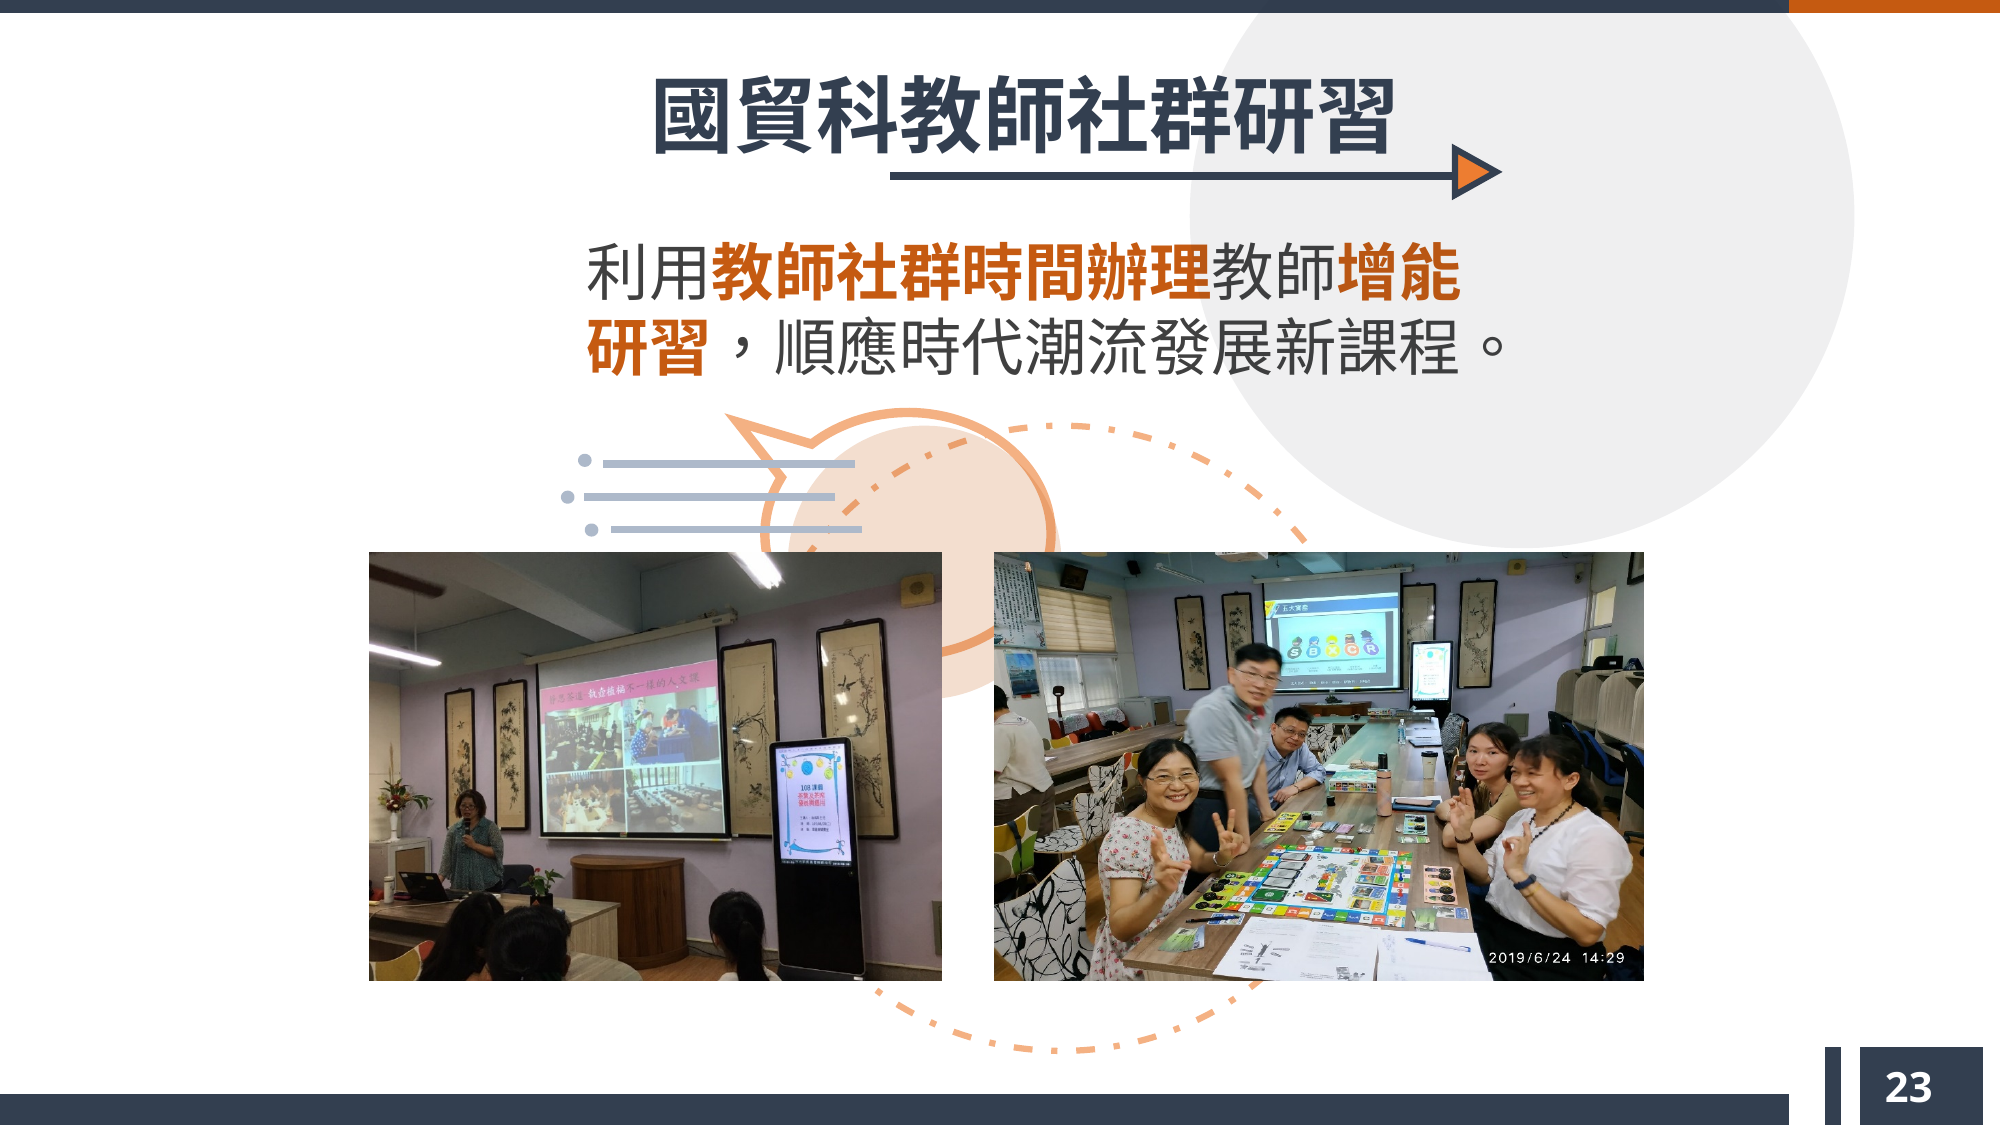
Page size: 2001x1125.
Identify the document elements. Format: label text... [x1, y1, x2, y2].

text_box [584, 425, 1062, 699]
text_box [578, 453, 592, 467]
text_box [584, 523, 599, 537]
text_box [890, 0, 1855, 549]
text_box [560, 490, 575, 504]
text_box 利用教師社群時間辦理教師增能研習，順應時代潮流發展新課程。 [572, 225, 1238, 390]
picture [994, 552, 1644, 981]
text_box 國貿科教師社群研習 [594, 55, 1456, 172]
picture [369, 552, 942, 981]
